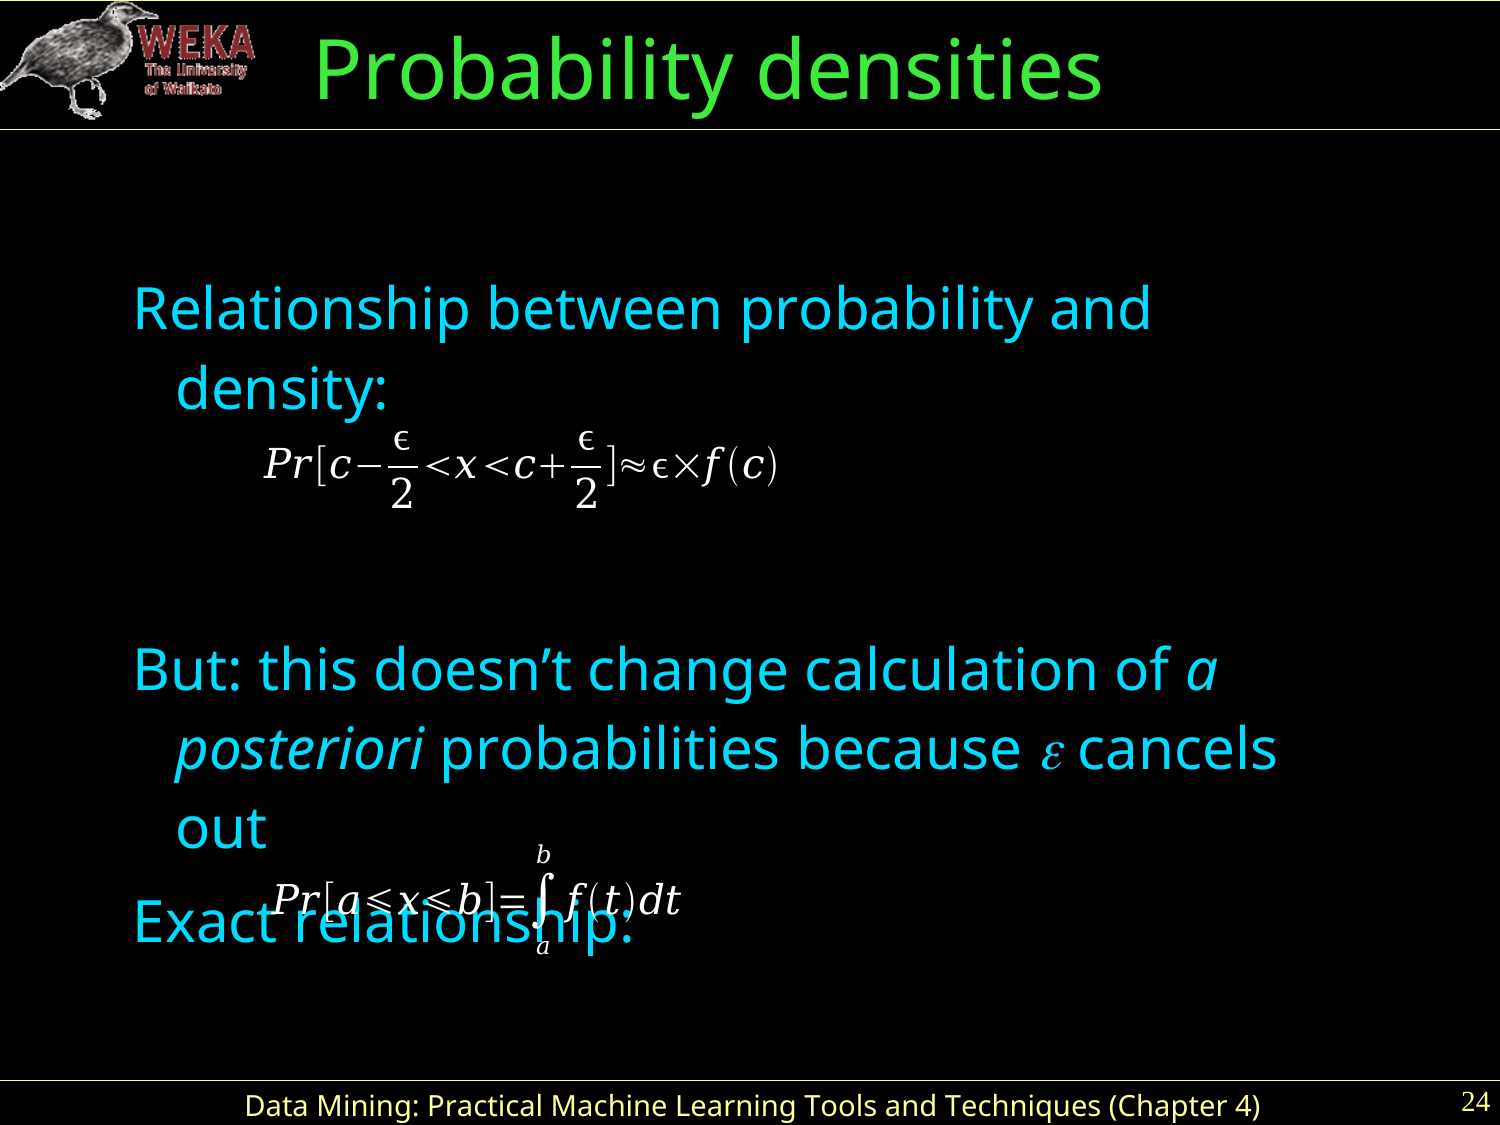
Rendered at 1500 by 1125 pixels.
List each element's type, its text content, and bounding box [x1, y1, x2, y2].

picture [0, 1, 266, 129]
chart [258, 413, 785, 518]
chart [265, 840, 687, 960]
text_box Relationship between probability and density: But: this doesn’t change calculation of a posteriori probabilities because  cancels out Exact relationship: [118, 260, 1388, 936]
title Probability densities [297, 0, 1500, 148]
